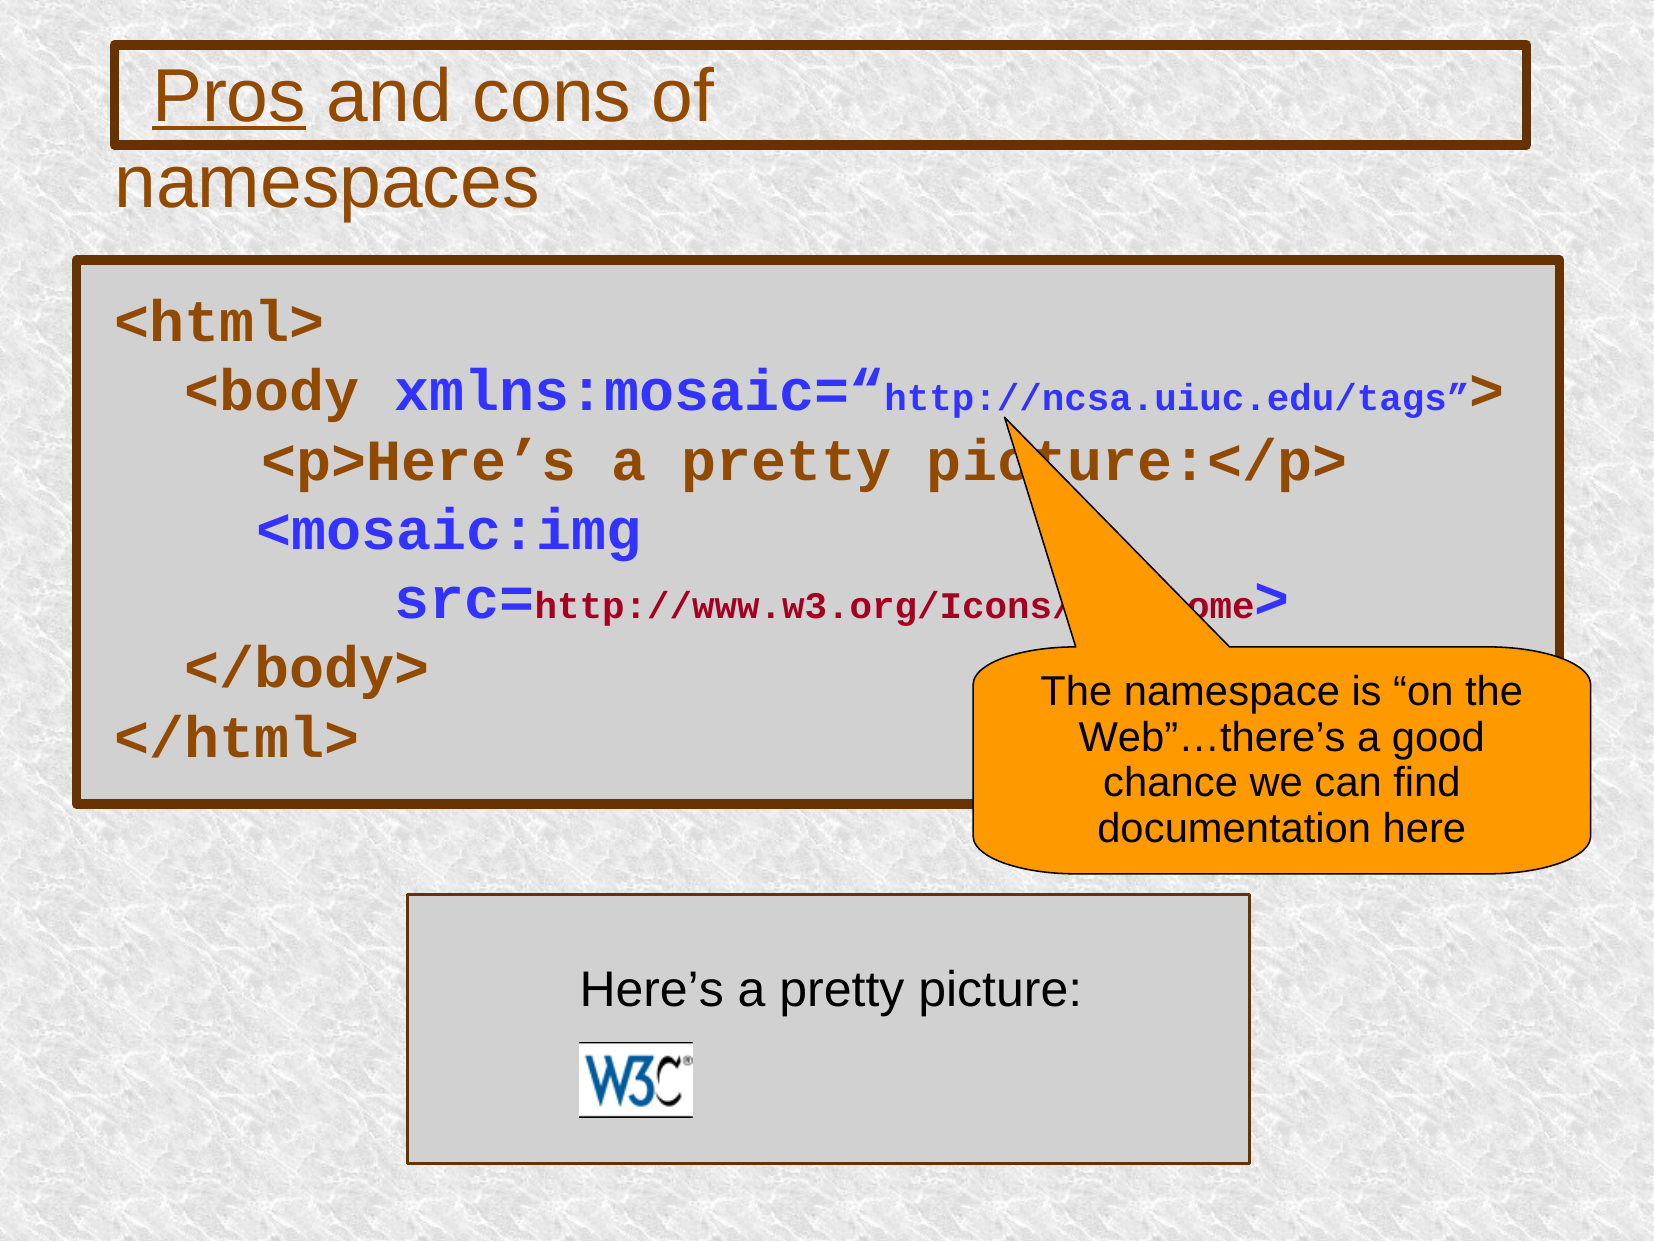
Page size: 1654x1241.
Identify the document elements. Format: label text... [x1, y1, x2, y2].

text_box The namespace is “on the Web”…there’s a good chance we can find documentation here [973, 417, 1591, 874]
text_box Here’s a pretty picture: [579, 964, 1084, 1087]
title Pros and cons of namespaces [114, 45, 1527, 146]
text_box [407, 894, 1250, 1164]
picture [0, 0, 1654, 1241]
text_box <html> <body xmlns:mosaic=“http://ncsa.uiuc.edu/tags”> <p>Here’s a pretty picture:</p> <mosaic:img src=http://www.w3.org/Icons/w3c_home> </body> </html> [76, 259, 1560, 804]
